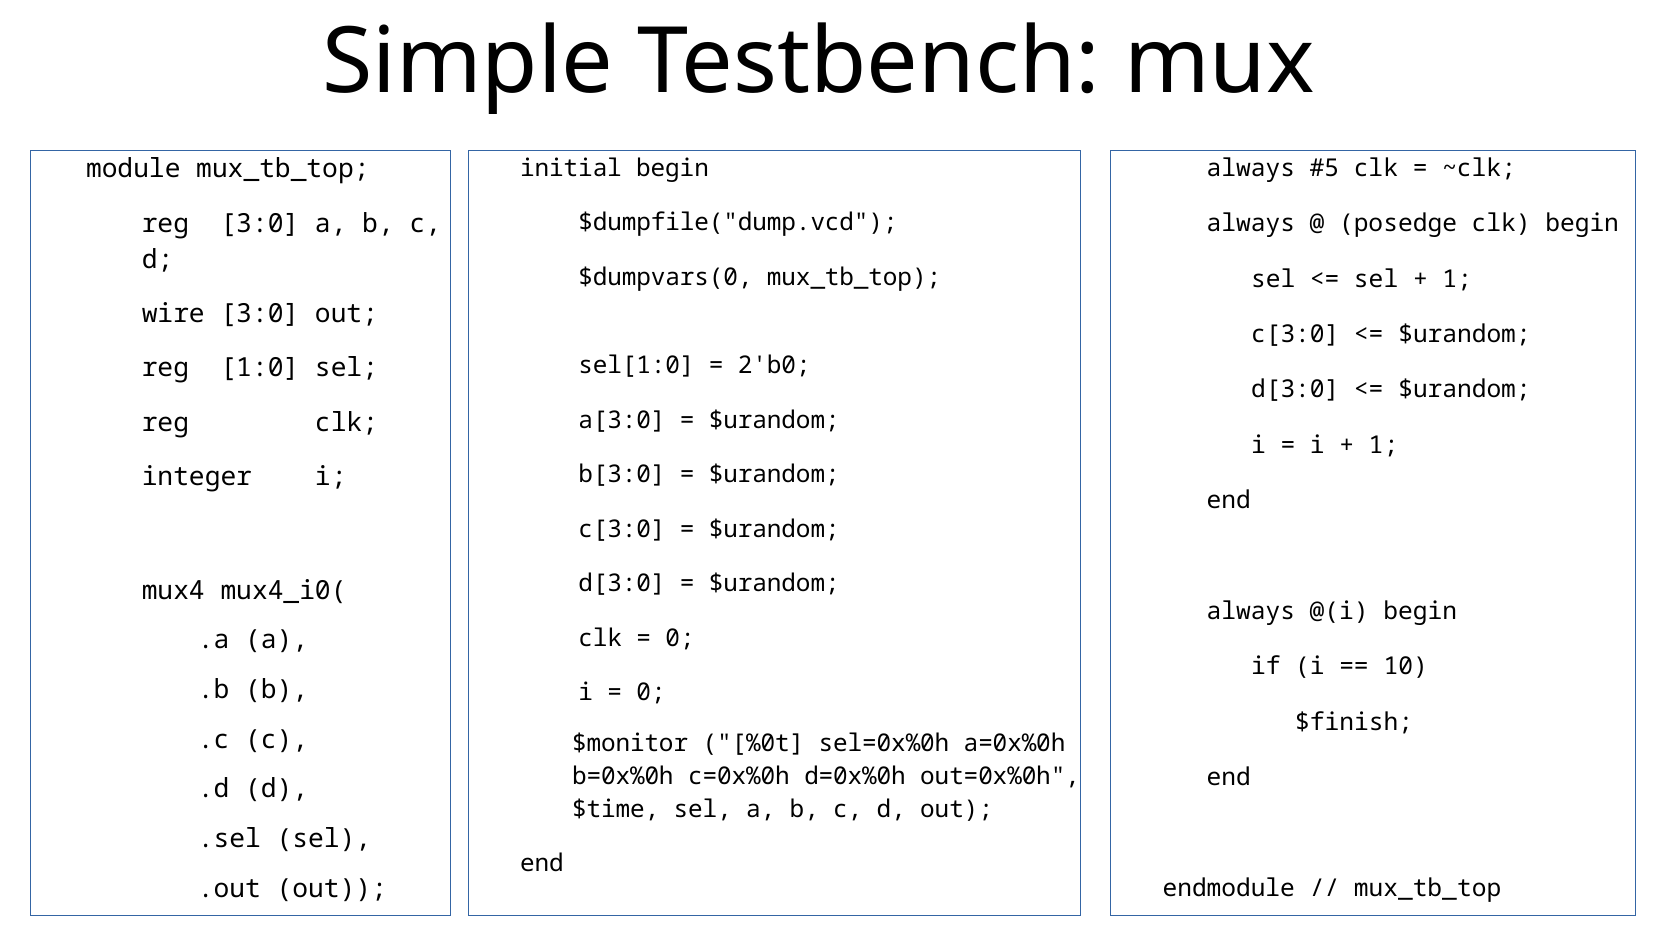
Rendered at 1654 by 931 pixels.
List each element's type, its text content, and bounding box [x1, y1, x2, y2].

list always #5 clk = ~clk; always @ (posedge clk) begin sel <= sel + 1; c[3:0] <= $urandom; d[3:0] <= $urandom; i = i + 1; end always @(i) begin if (i == 10) $finish; end endmodule // mux_tb_top [1110, 150, 1636, 916]
list module mux_tb_top; reg [3:0] a, b, c, d; wire [3:0] out; reg [1:0] sel; reg clk; integer i; mux4 mux4_i0( .a (a), .b (b), .c (c), .d (d), .sel (sel), .out (out)); [30, 150, 451, 916]
list initial begin $dumpfile("dump.vcd"); $dumpvars(0, mux_tb_top); sel[1:0] = 2'b0; a[3:0] = $urandom; b[3:0] = $urandom; c[3:0] = $urandom; d[3:0] = $urandom; clk = 0; i = 0; $monitor ("[%0t] sel=0x%0h a=0x%0h b=0x%0h c=0x%0h d=0x%0h out=0x%0h", $time, sel, a, b, c, d, out); end [468, 150, 1081, 916]
title Simple Testbench: mux [75, 0, 1564, 136]
